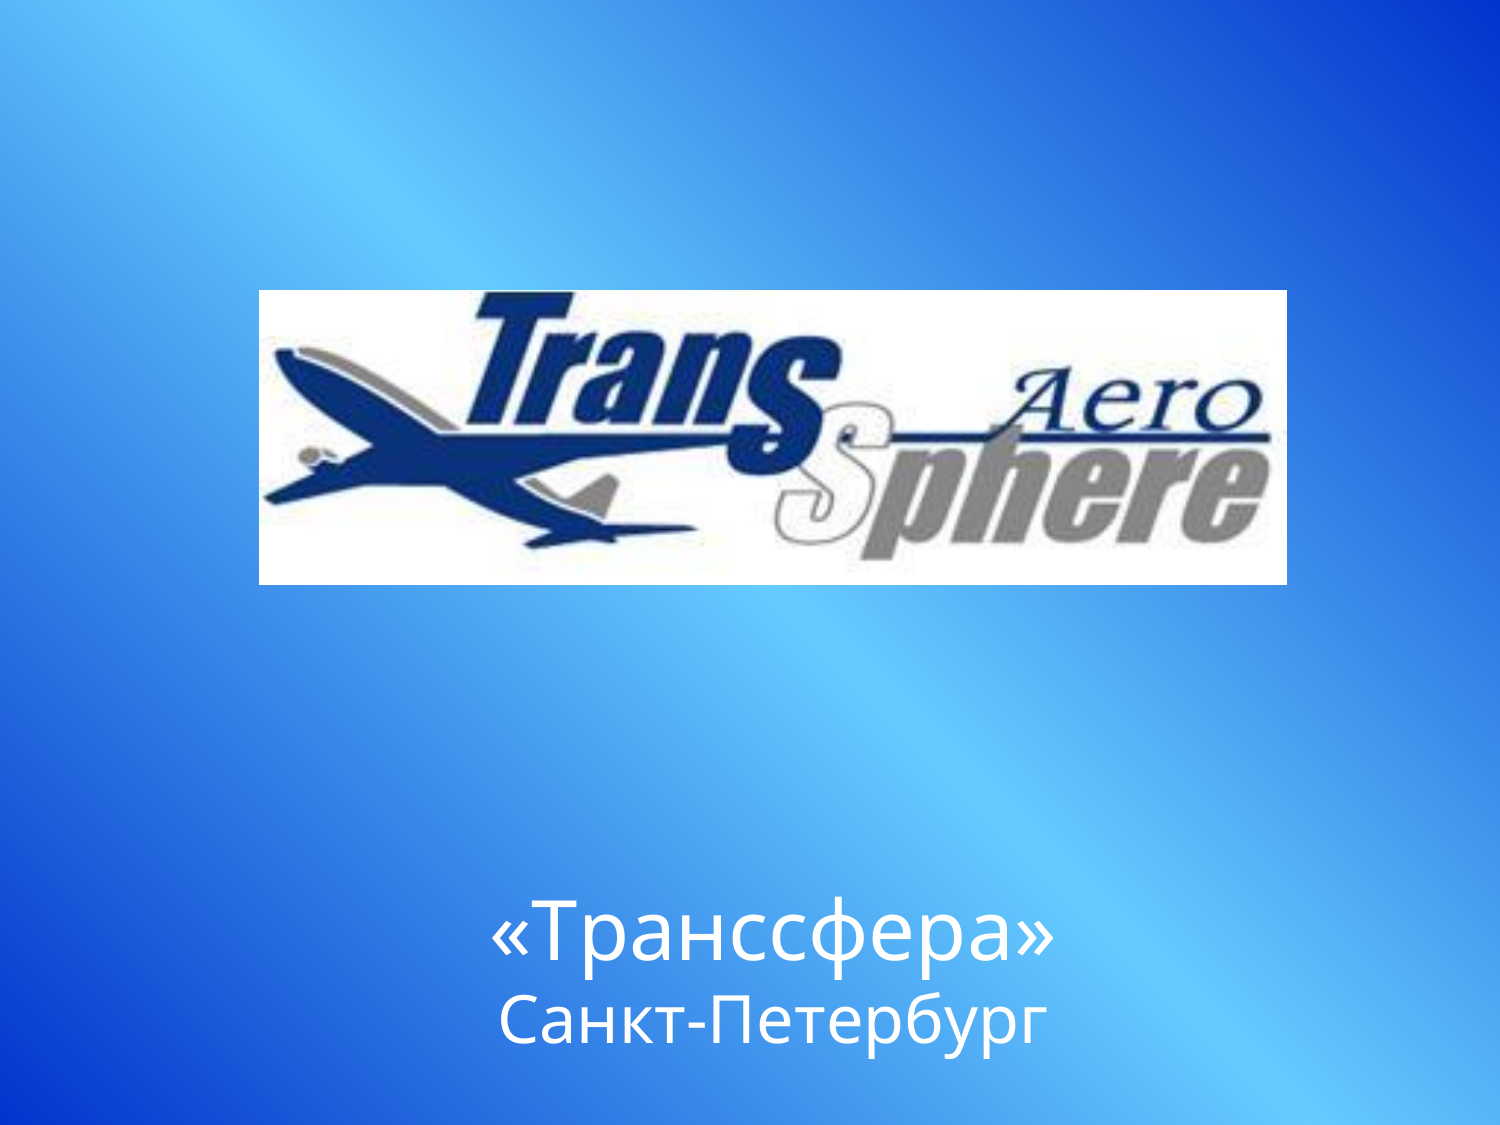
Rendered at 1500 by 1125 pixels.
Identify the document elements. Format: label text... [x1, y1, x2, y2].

text_box «Транссфера» Санкт-Петербург [135, 846, 1411, 1088]
picture [259, 290, 1287, 585]
